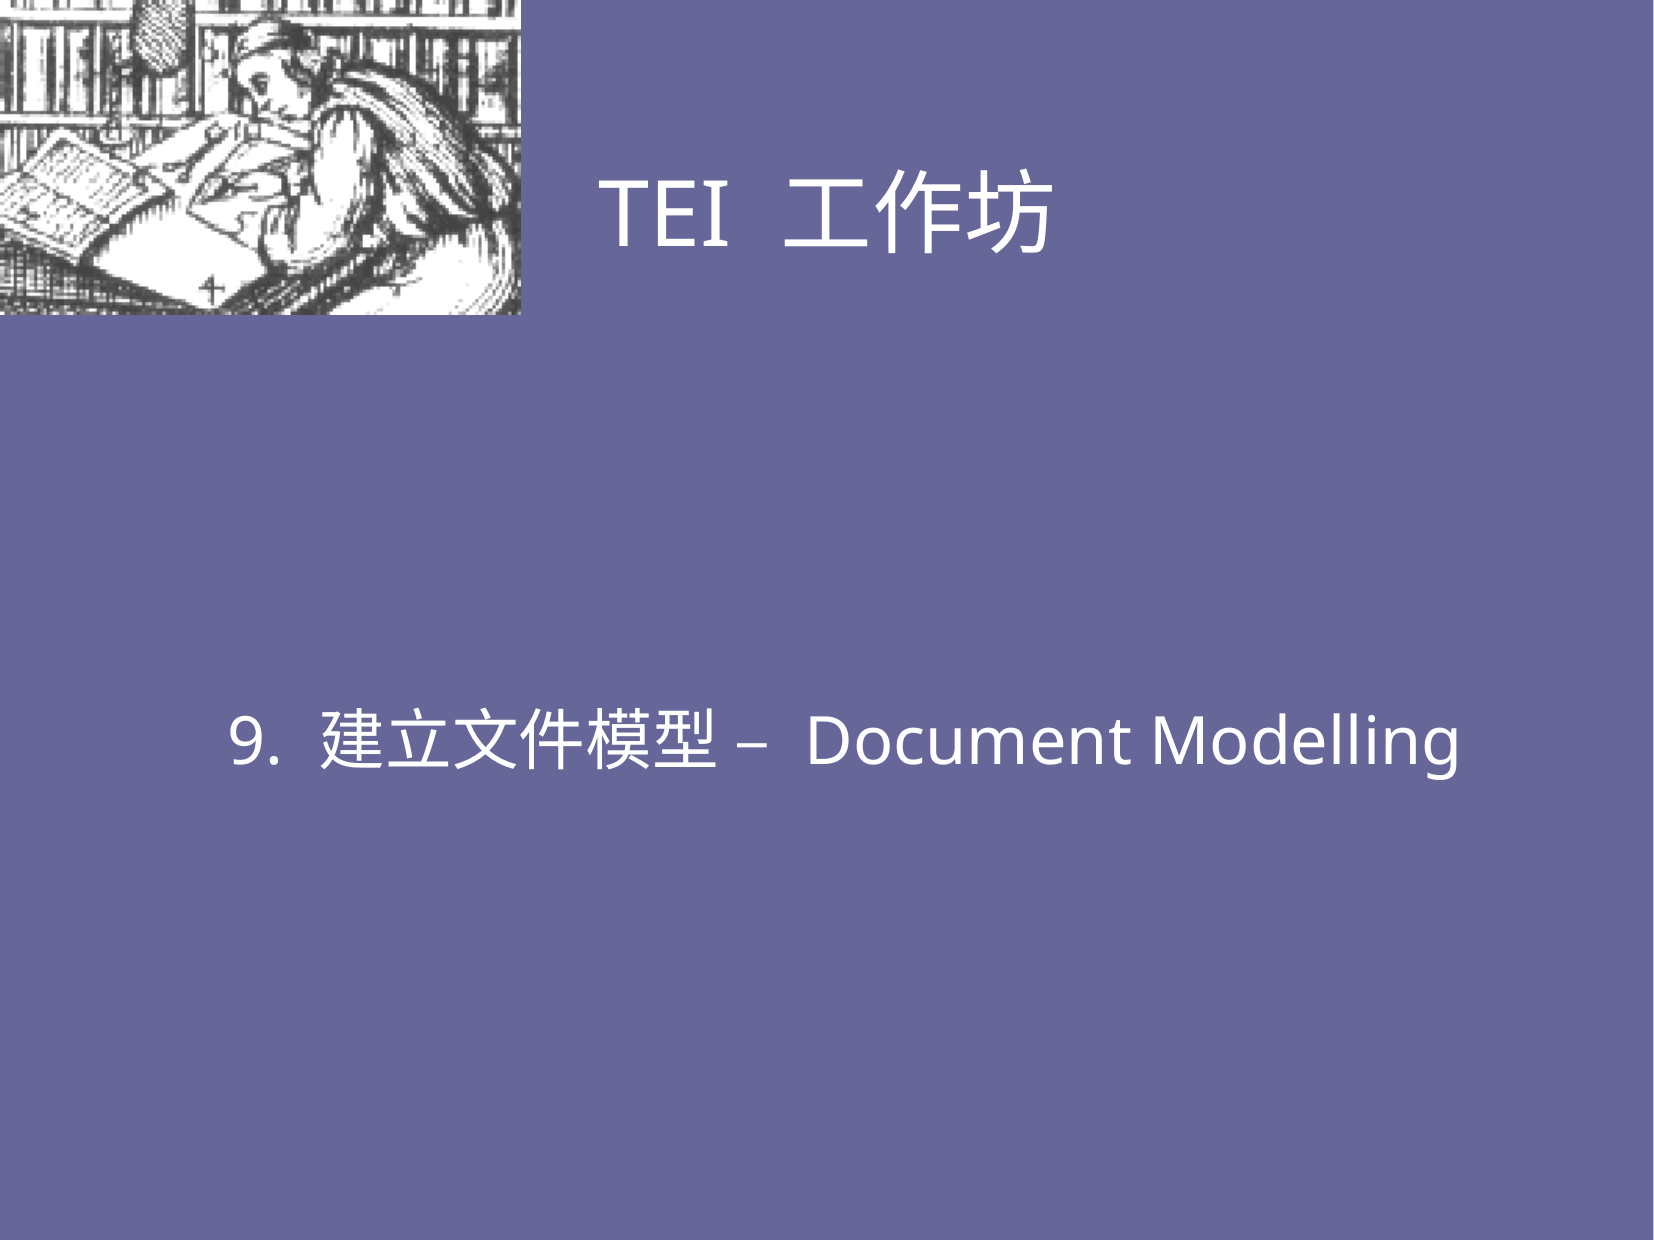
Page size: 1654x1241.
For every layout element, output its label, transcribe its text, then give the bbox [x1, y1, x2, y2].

picture [0, 0, 521, 315]
title TEI 工作坊 [521, 102, 1534, 310]
subtitle 9. 建立文件模型 – Document Modelling [121, 344, 1534, 1127]
